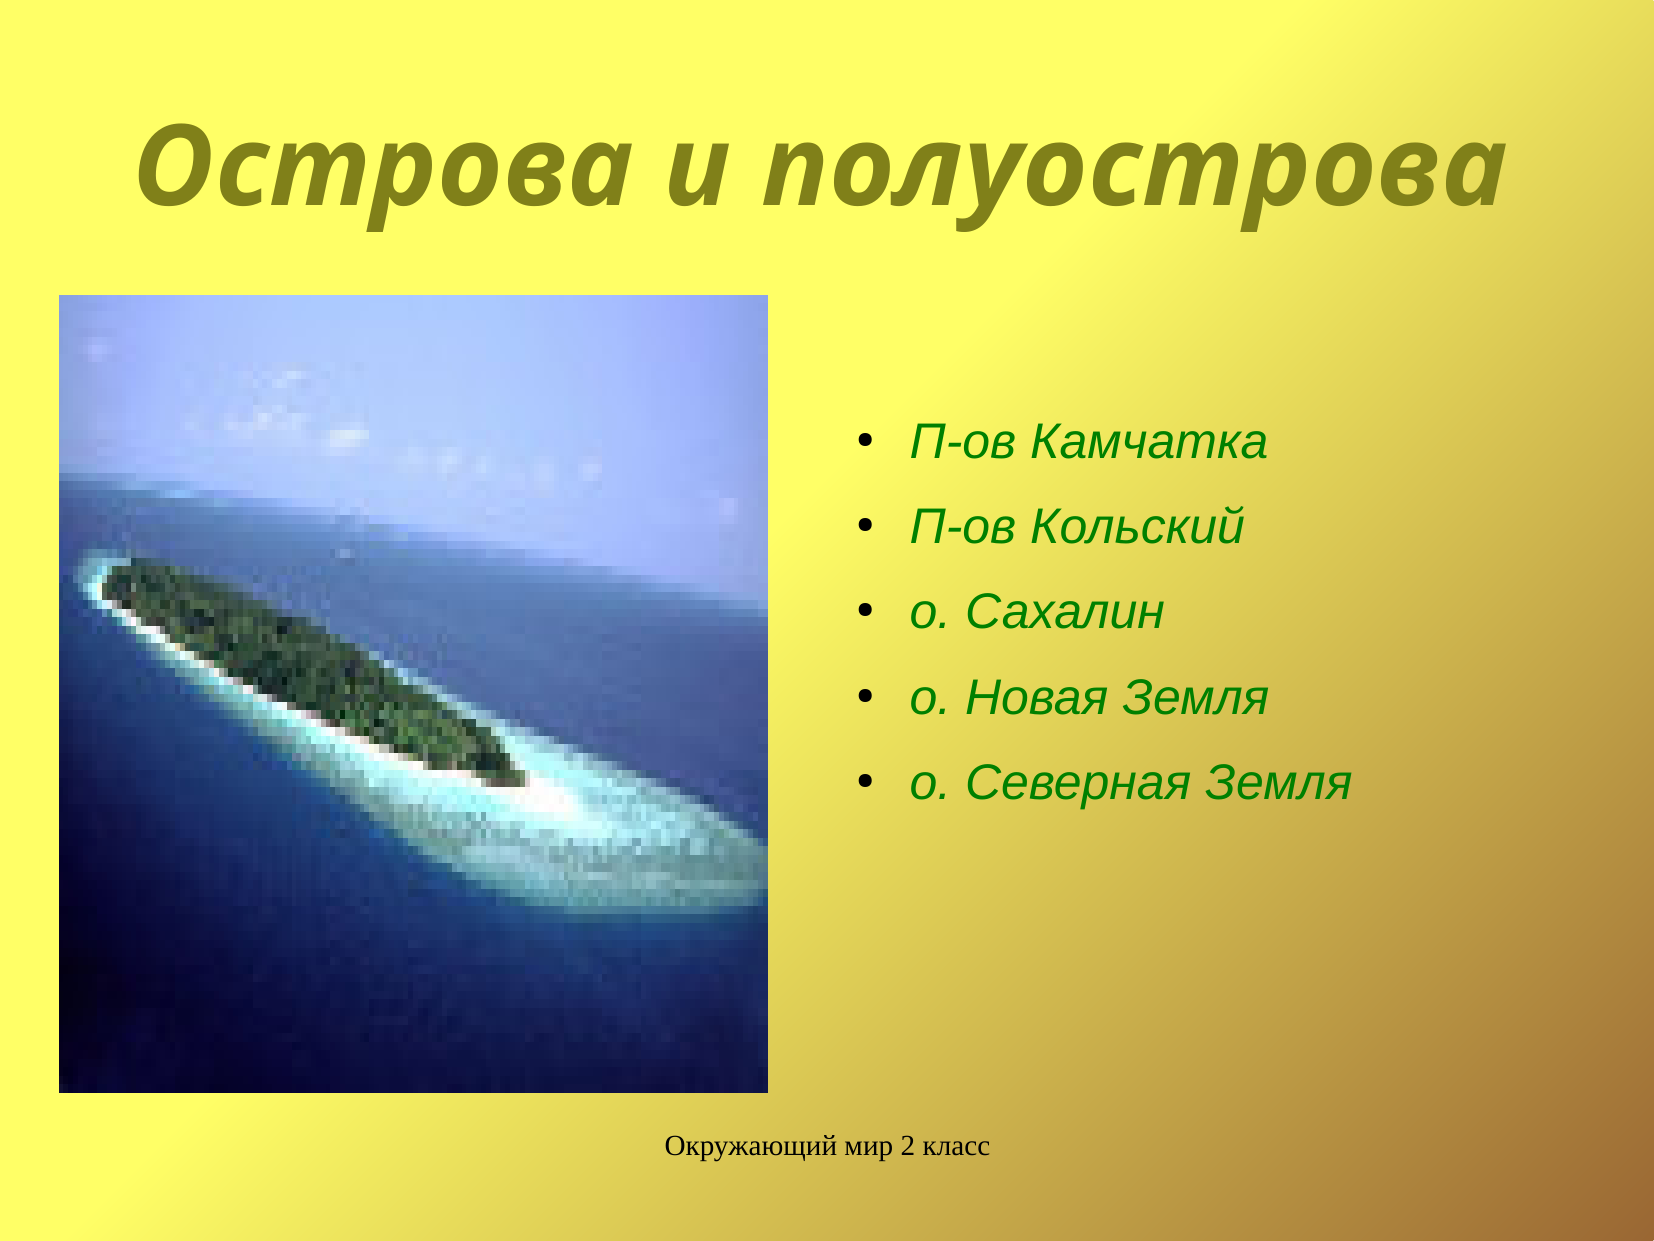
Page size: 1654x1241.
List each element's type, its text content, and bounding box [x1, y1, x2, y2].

picture [59, 295, 809, 1093]
title Острова и полуострова [76, 58, 1565, 266]
list П-ов Камчатка П-ов Кольский о. Сахалин о. Новая Земля о. Северная Земля [838, 413, 1565, 1034]
